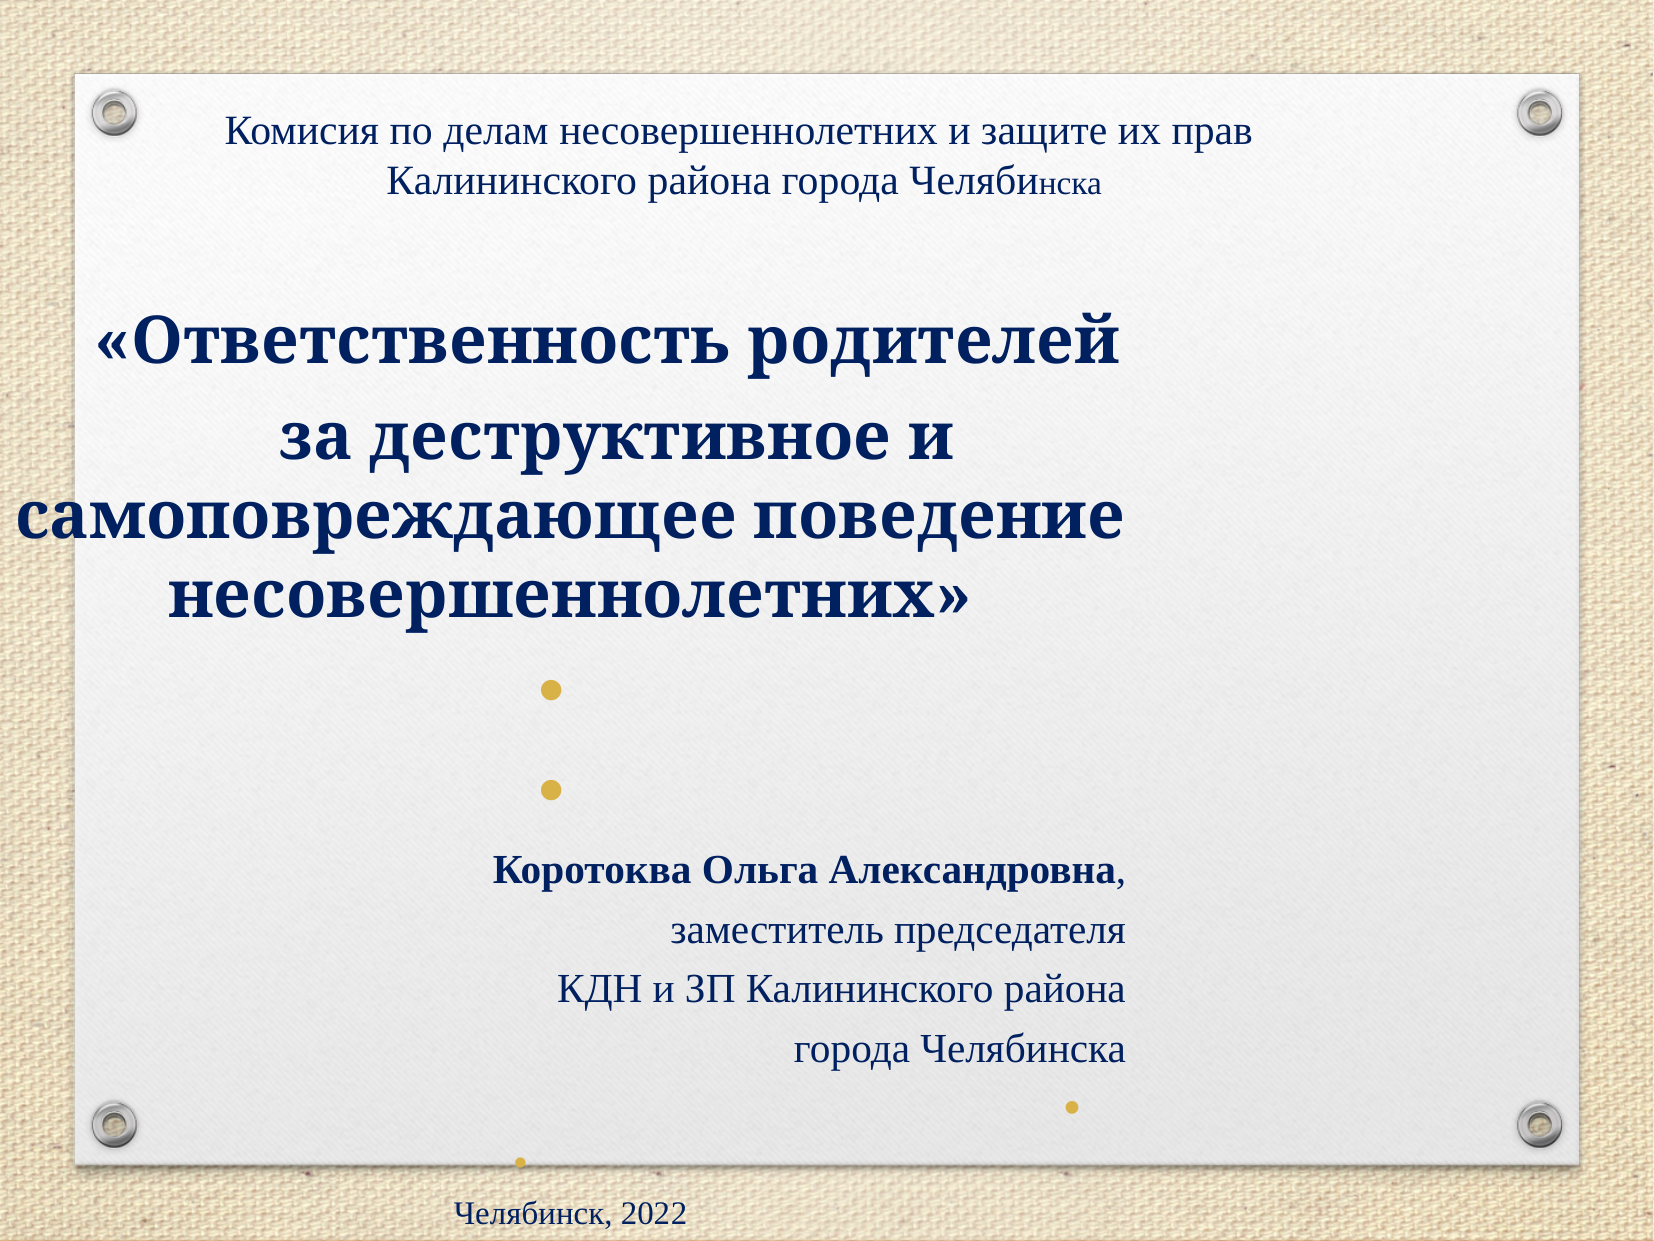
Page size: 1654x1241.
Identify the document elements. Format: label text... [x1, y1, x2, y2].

title Комисия по делам несовершеннолетних и защите их прав Калининского района города Челябинска [0, 94, 1489, 211]
list «Ответственность родителей за деструктивное и самоповреждающее поведение несовершеннолетних» Коротоква Ольга Александровна, заместитель председателя КДН и ЗП Калининского района города Челябинска Челябинск, 2022 [0, 290, 1489, 1173]
